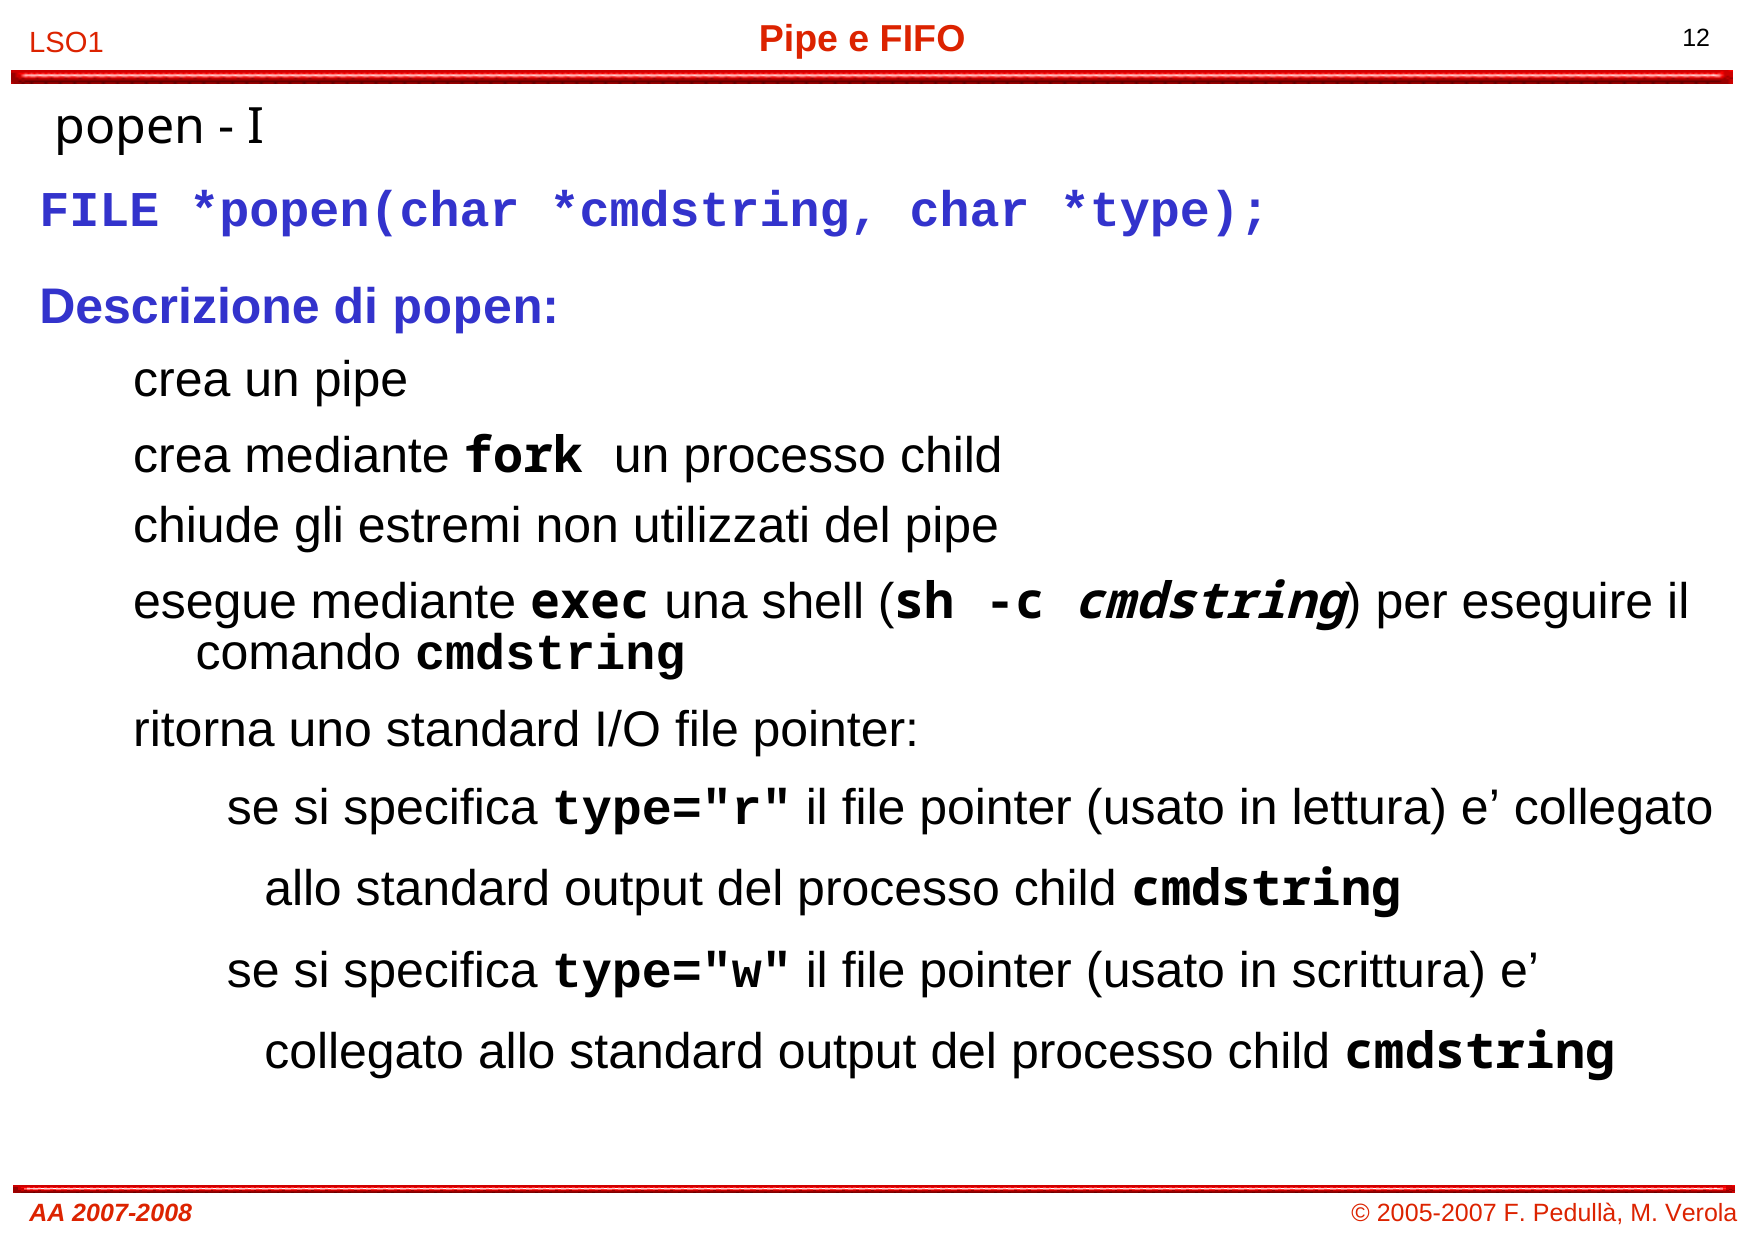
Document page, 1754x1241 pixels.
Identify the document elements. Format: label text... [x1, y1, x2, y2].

list FILE *popen(char *cmdstring, char *type); Descrizione di popen: crea un pipe crea mediante fork un processo child chiude gli estremi non utilizzati del pipe esegue mediante exec una shell (sh -c cmdstring) per eseguire il comando cmdstring ritorna uno standard I/O file pointer: se si specifica type="r" il file pointer (usato in lettura) e’ collegato allo standard output del processo child cmdstring se si specifica type="w" il file pointer (usato in scrittura) e’ collegato allo standard output del processo child cmdstring [24, 177, 1741, 1196]
title popen - I [40, 78, 1714, 174]
picture [11, 70, 1733, 84]
picture [13, 1185, 24, 1193]
